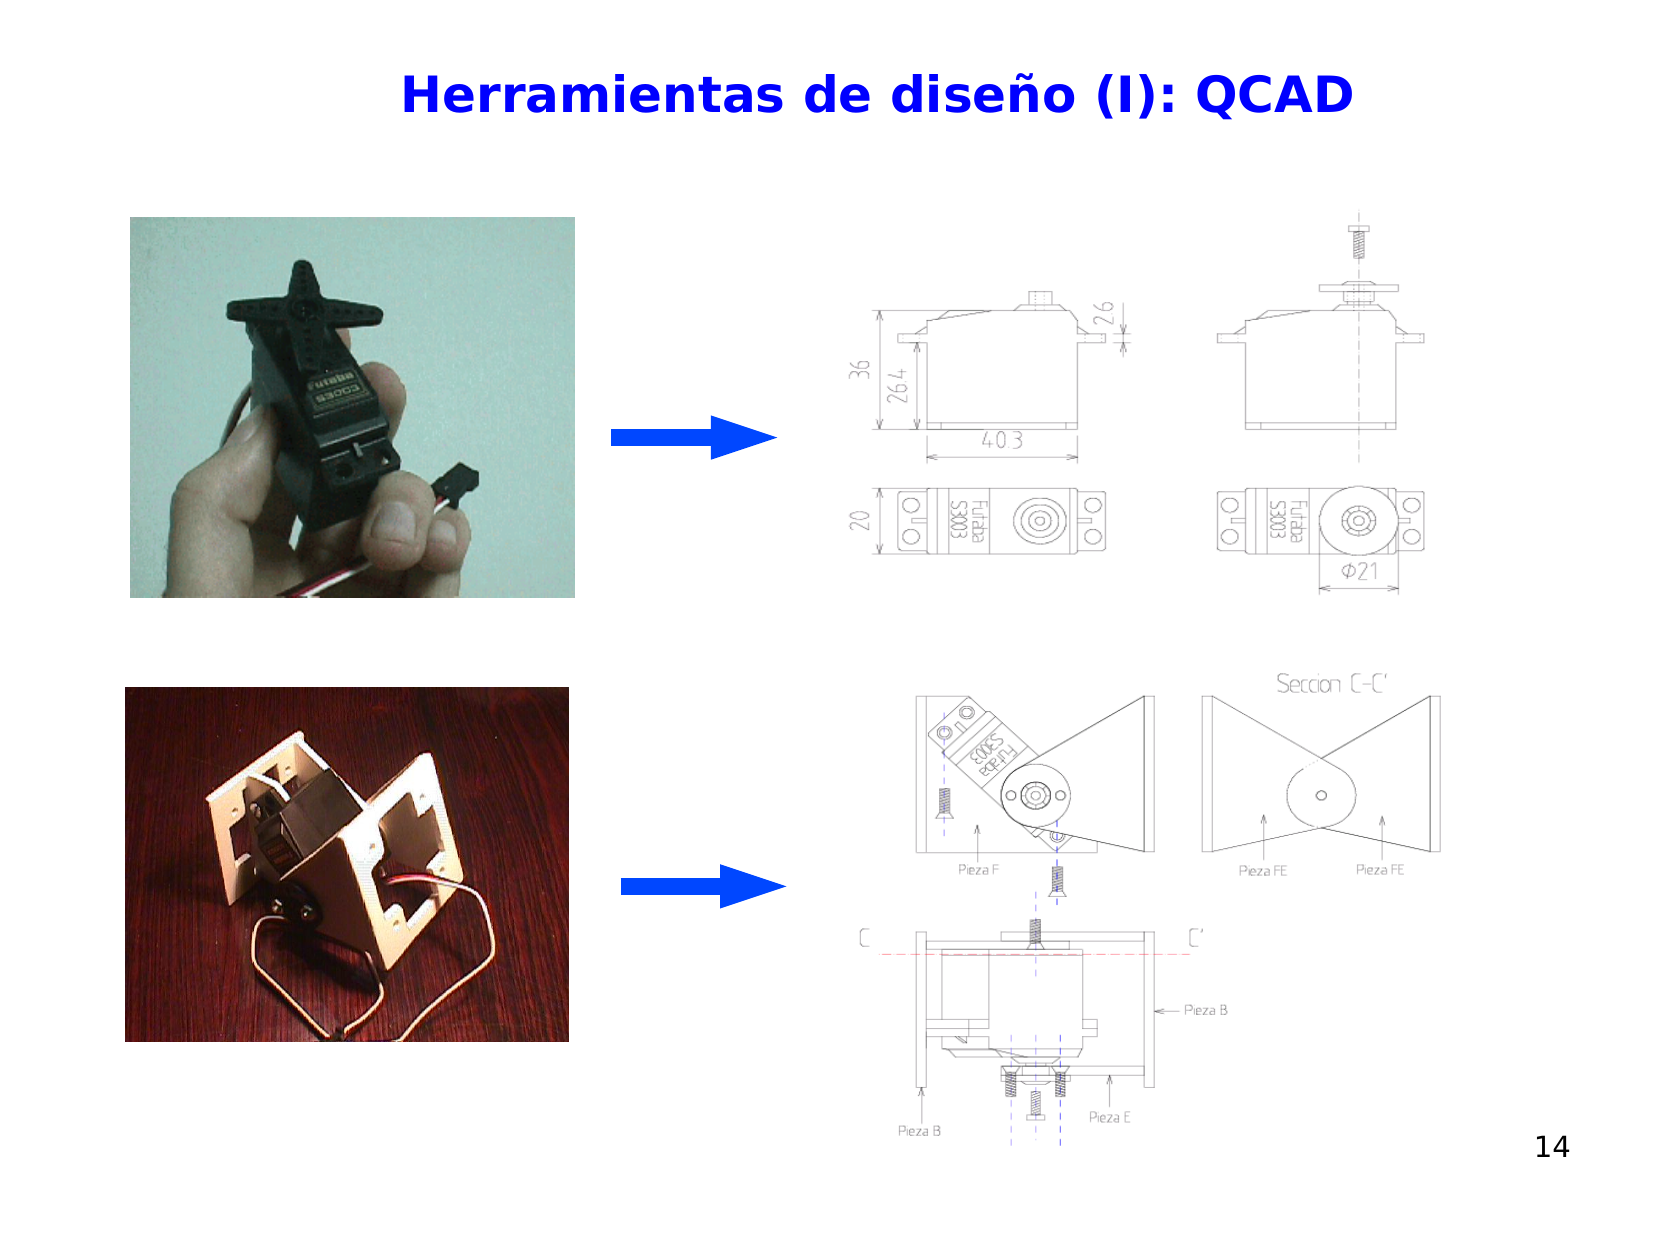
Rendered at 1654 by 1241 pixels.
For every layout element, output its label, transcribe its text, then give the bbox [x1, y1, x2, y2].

picture [125, 687, 569, 1042]
picture [842, 649, 1452, 1151]
text_box Herramientas de diseño (I): QCAD [386, 58, 1371, 132]
picture [840, 201, 1445, 608]
picture [130, 217, 575, 598]
